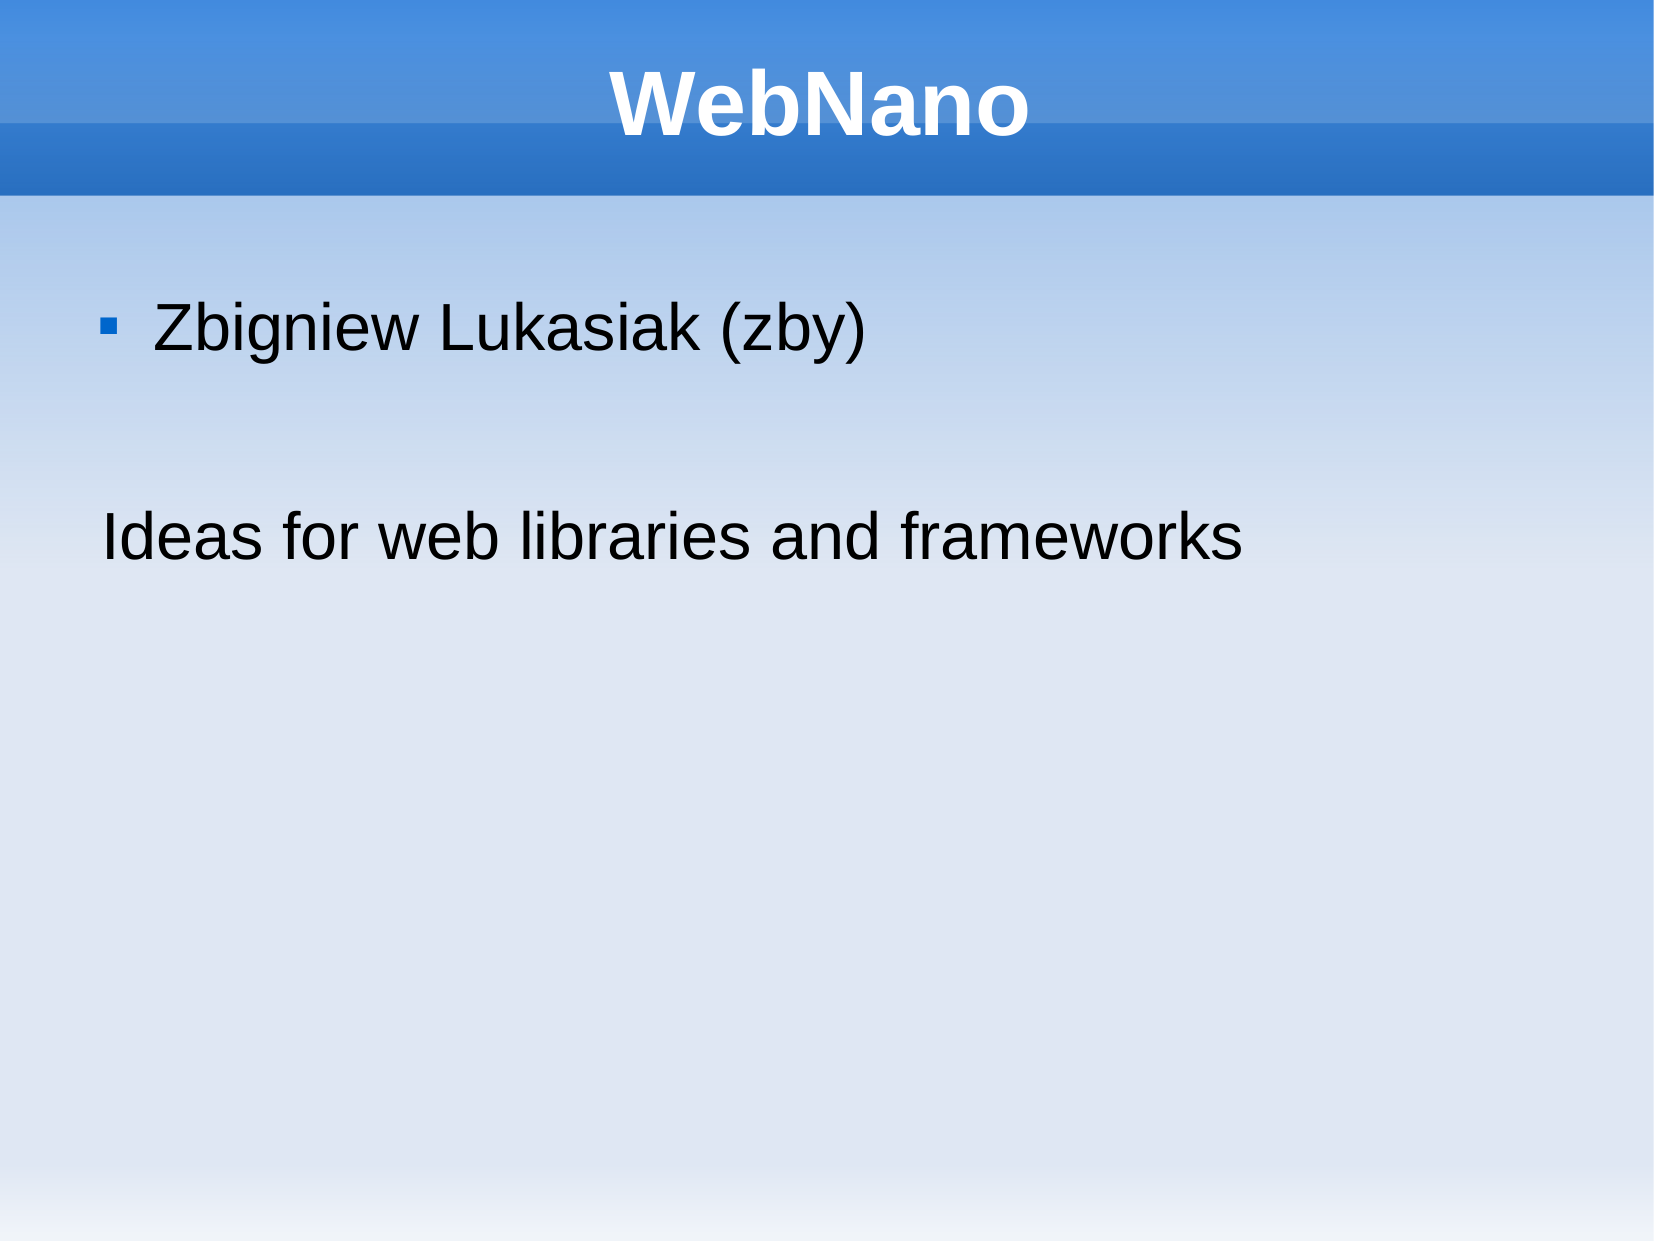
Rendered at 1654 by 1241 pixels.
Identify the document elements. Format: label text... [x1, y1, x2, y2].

picture [0, 0, 1654, 1241]
list Zbigniew Lukasiak (zby) Ideas for web libraries and frameworks [82, 290, 1571, 1109]
title WebNano [76, 0, 1565, 208]
